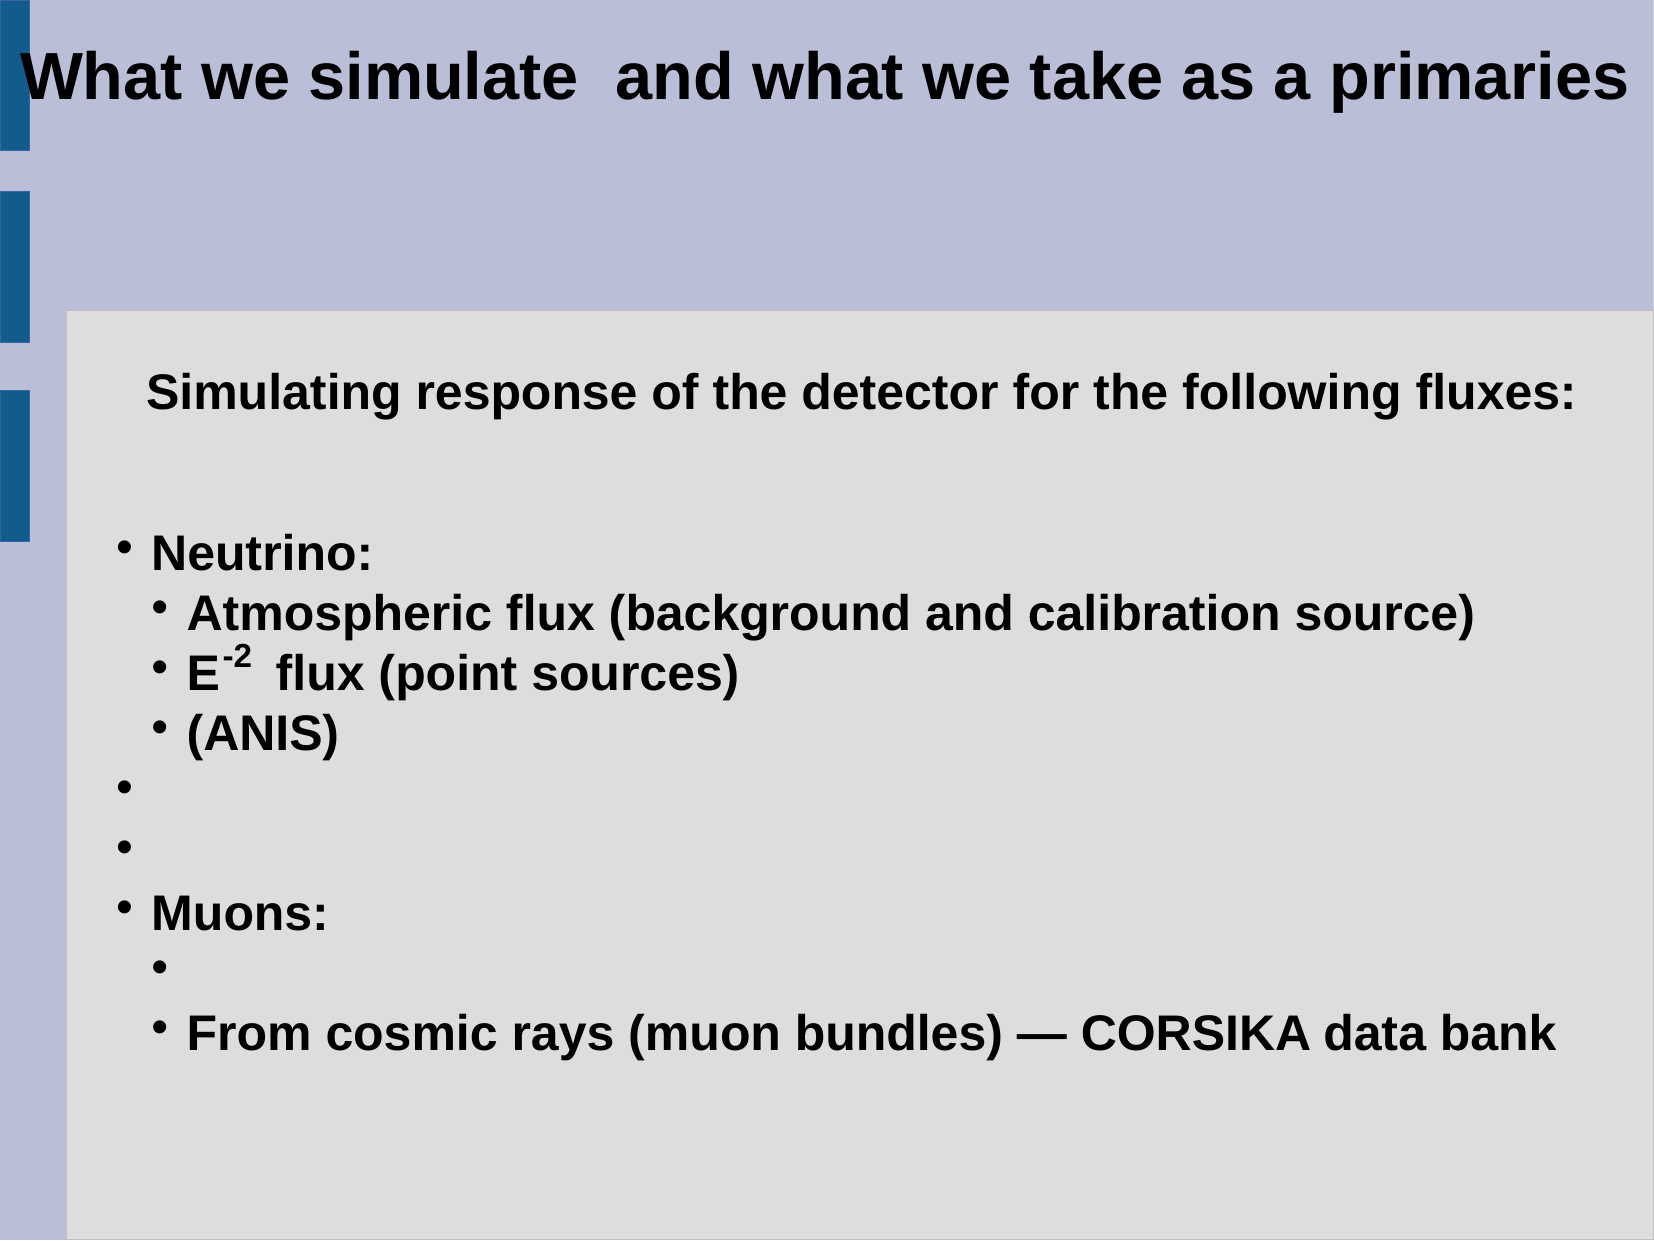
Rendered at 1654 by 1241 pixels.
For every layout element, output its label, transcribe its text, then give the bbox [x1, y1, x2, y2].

text_box -2 [207, 626, 268, 692]
text_box What we simulate and what we take as a primaries [5, 25, 1654, 125]
text_box Simulating response of the detector for the following fluxes: [131, 352, 1610, 432]
text_box Neutrino: Atmospheric flux (background and calibration source) E flux (point sources) (ANIS) Muons: From cosmic rays (muon bundles) — CORSIKA data bank [101, 513, 1589, 1097]
